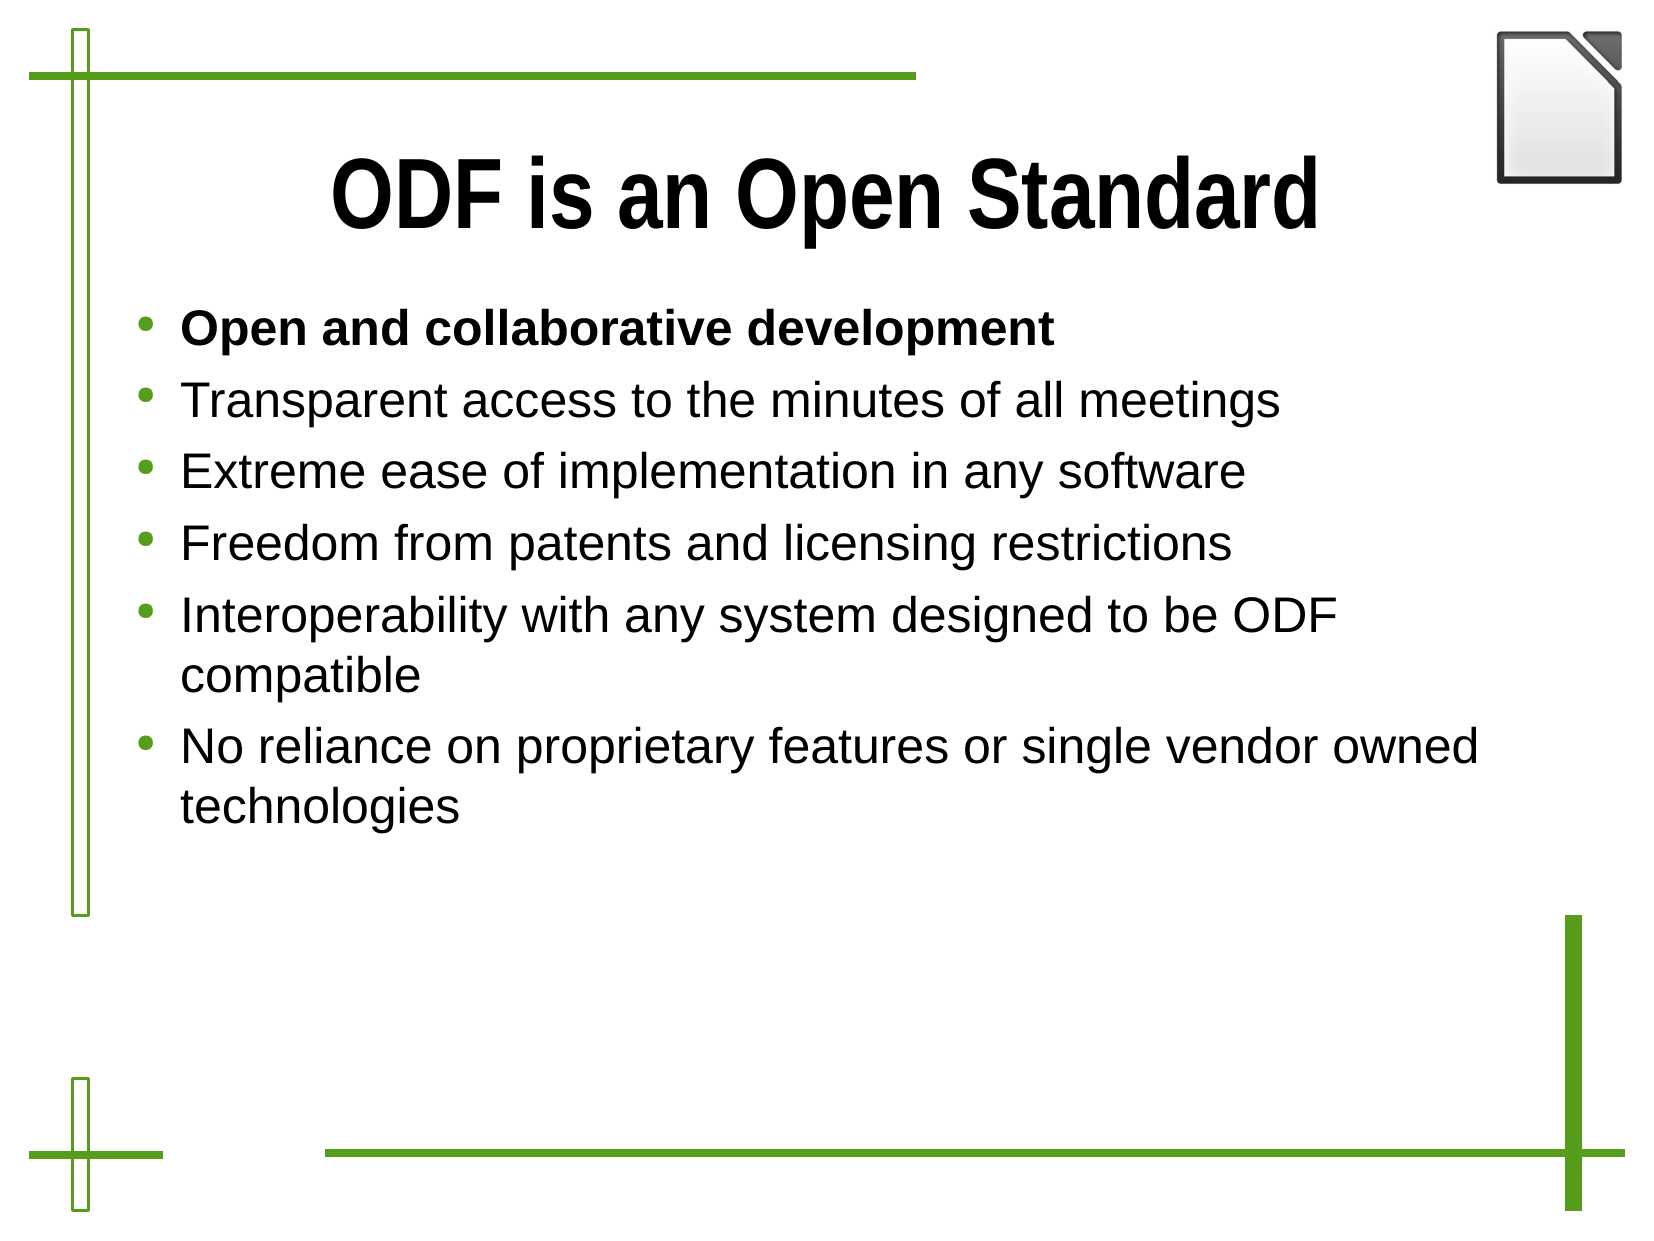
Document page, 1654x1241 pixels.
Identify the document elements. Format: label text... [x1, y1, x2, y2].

picture [1494, 29, 1624, 186]
title ODF is an Open Standard [118, 118, 1536, 260]
list Open and collaborative development Transparent access to the minutes of all meetings Extreme ease of implementation in any software Freedom from patents and licensing restrictions Interoperability with any system designed to be ODF compatible No reliance on proprietary features or single vendor owned technologies [118, 295, 1536, 1123]
